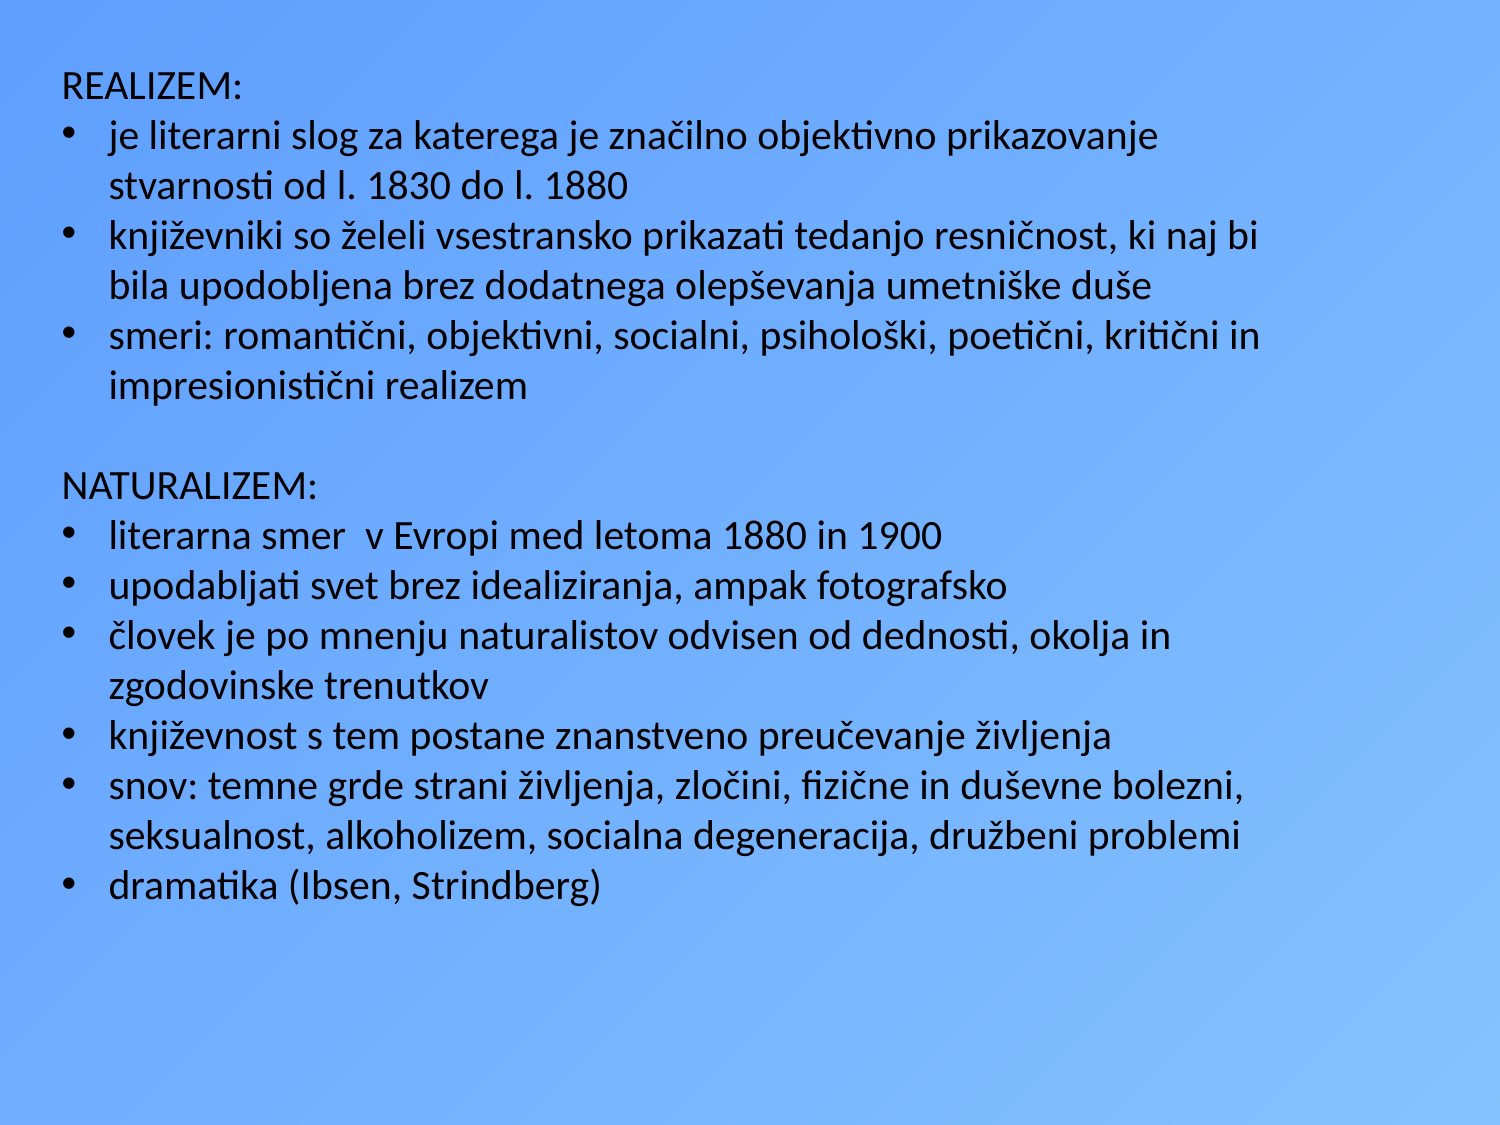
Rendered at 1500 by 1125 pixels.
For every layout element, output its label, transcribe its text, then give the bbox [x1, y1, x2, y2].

text_box REALIZEM: je literarni slog za katerega je značilno objektivno prikazovanje stvarnosti od l. 1830 do l. 1880 književniki so želeli vsestransko prikazati tedanjo resničnost, ki naj bi bila upodobljena brez dodatnega olepševanja umetniške duše smeri: romantični, objektivni, socialni, psihološki, poetični, kritični in impresionistični realizem NATURALIZEM: literarna smer v Evropi med letoma 1880 in 1900 upodabljati svet brez idealiziranja, ampak fotografsko človek je po mnenju naturalistov odvisen od dednosti, okolja in zgodovinske trenutkov književnost s tem postane znanstveno preučevanje življenja snov: temne grde strani življenja, zločini, fizične in duševne bolezni, seksualnost, alkoholizem, socialna degeneracija, družbeni problemi dramatika (Ibsen, Strindberg) [46, 0, 1301, 1066]
